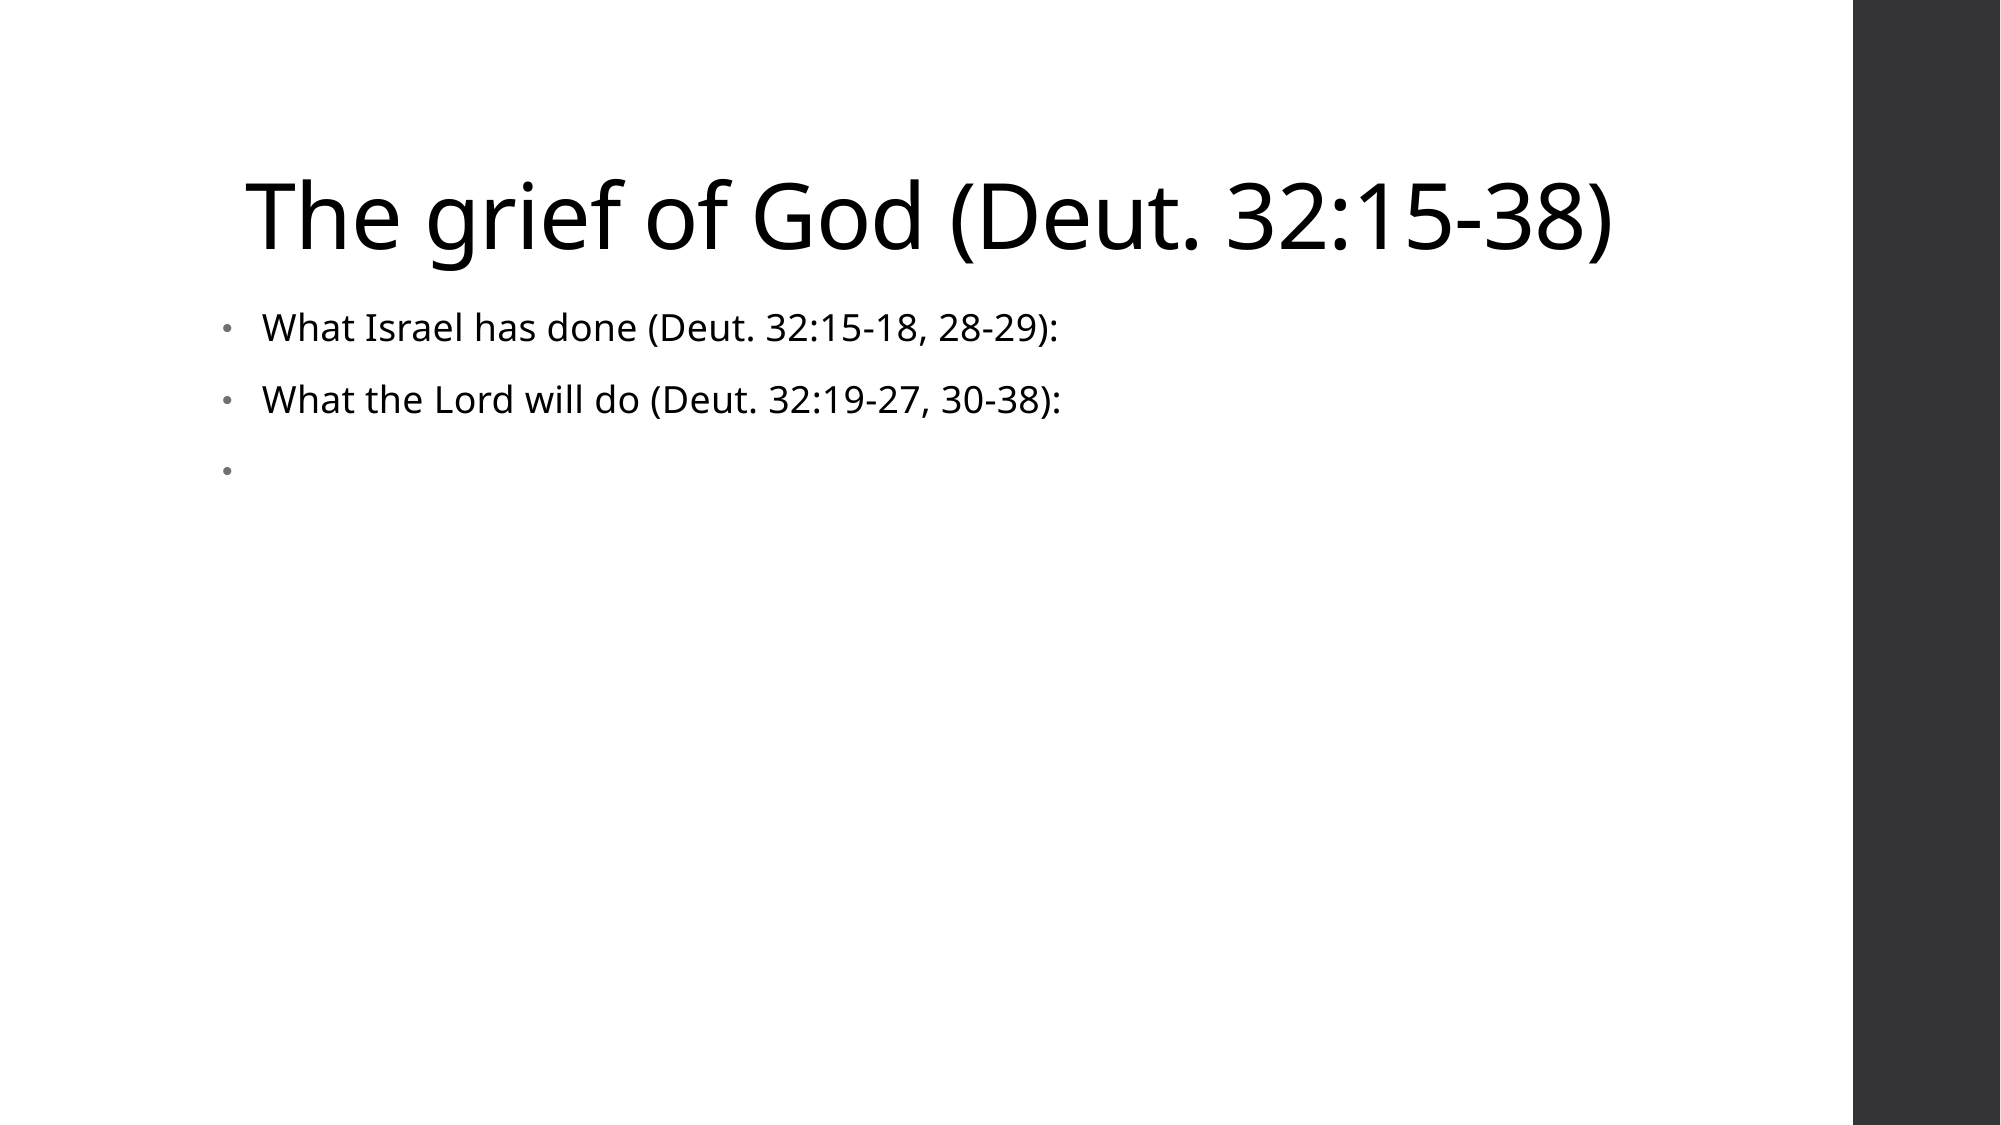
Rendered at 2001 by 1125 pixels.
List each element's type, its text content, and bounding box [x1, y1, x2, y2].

list What Israel has done (Deut. 32:15-18, 28-29): What the Lord will do (Deut. 32:19-27, 30-38): [206, 299, 1617, 1014]
title The grief of God (Deut. 32:15-38) [206, 60, 1797, 278]
